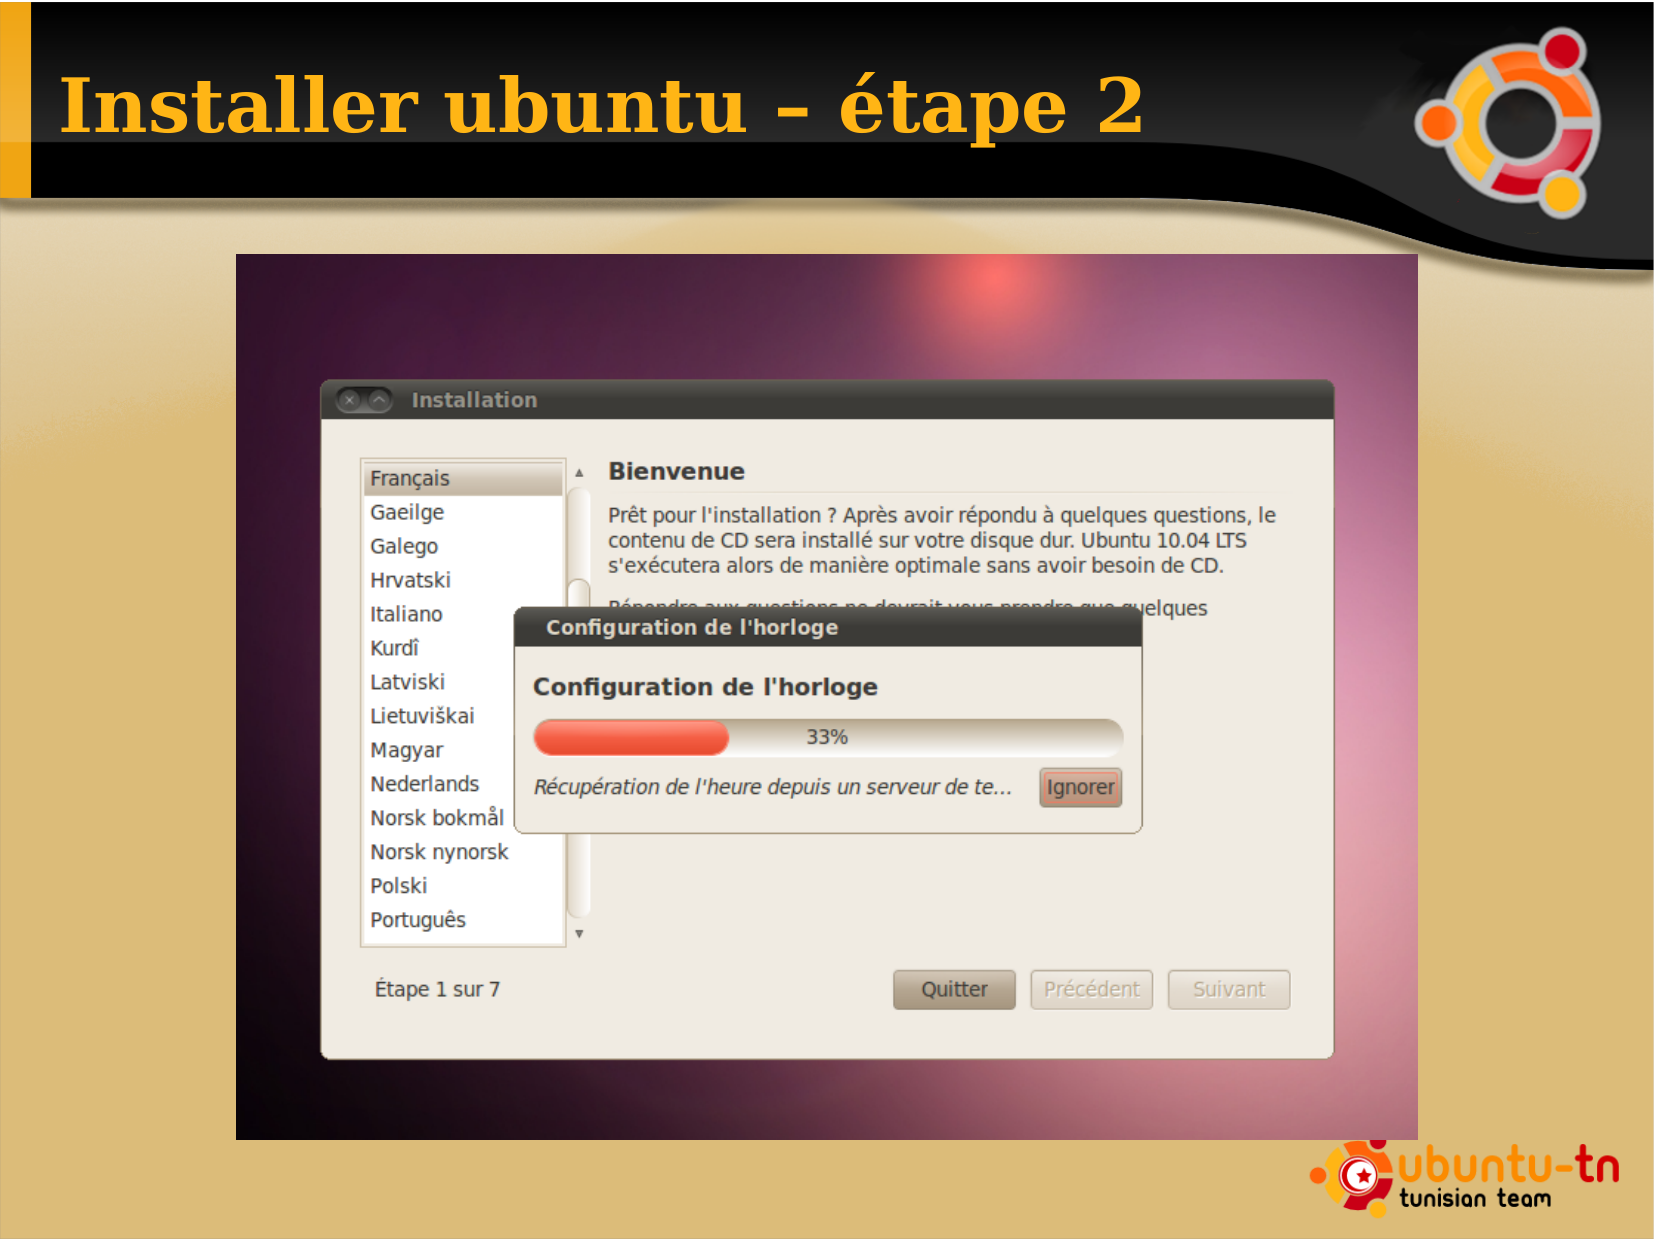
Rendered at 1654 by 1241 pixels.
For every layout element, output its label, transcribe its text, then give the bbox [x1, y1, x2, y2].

picture [0, 0, 1654, 1241]
title Installer ubuntu – étape 2 [59, 9, 1447, 202]
